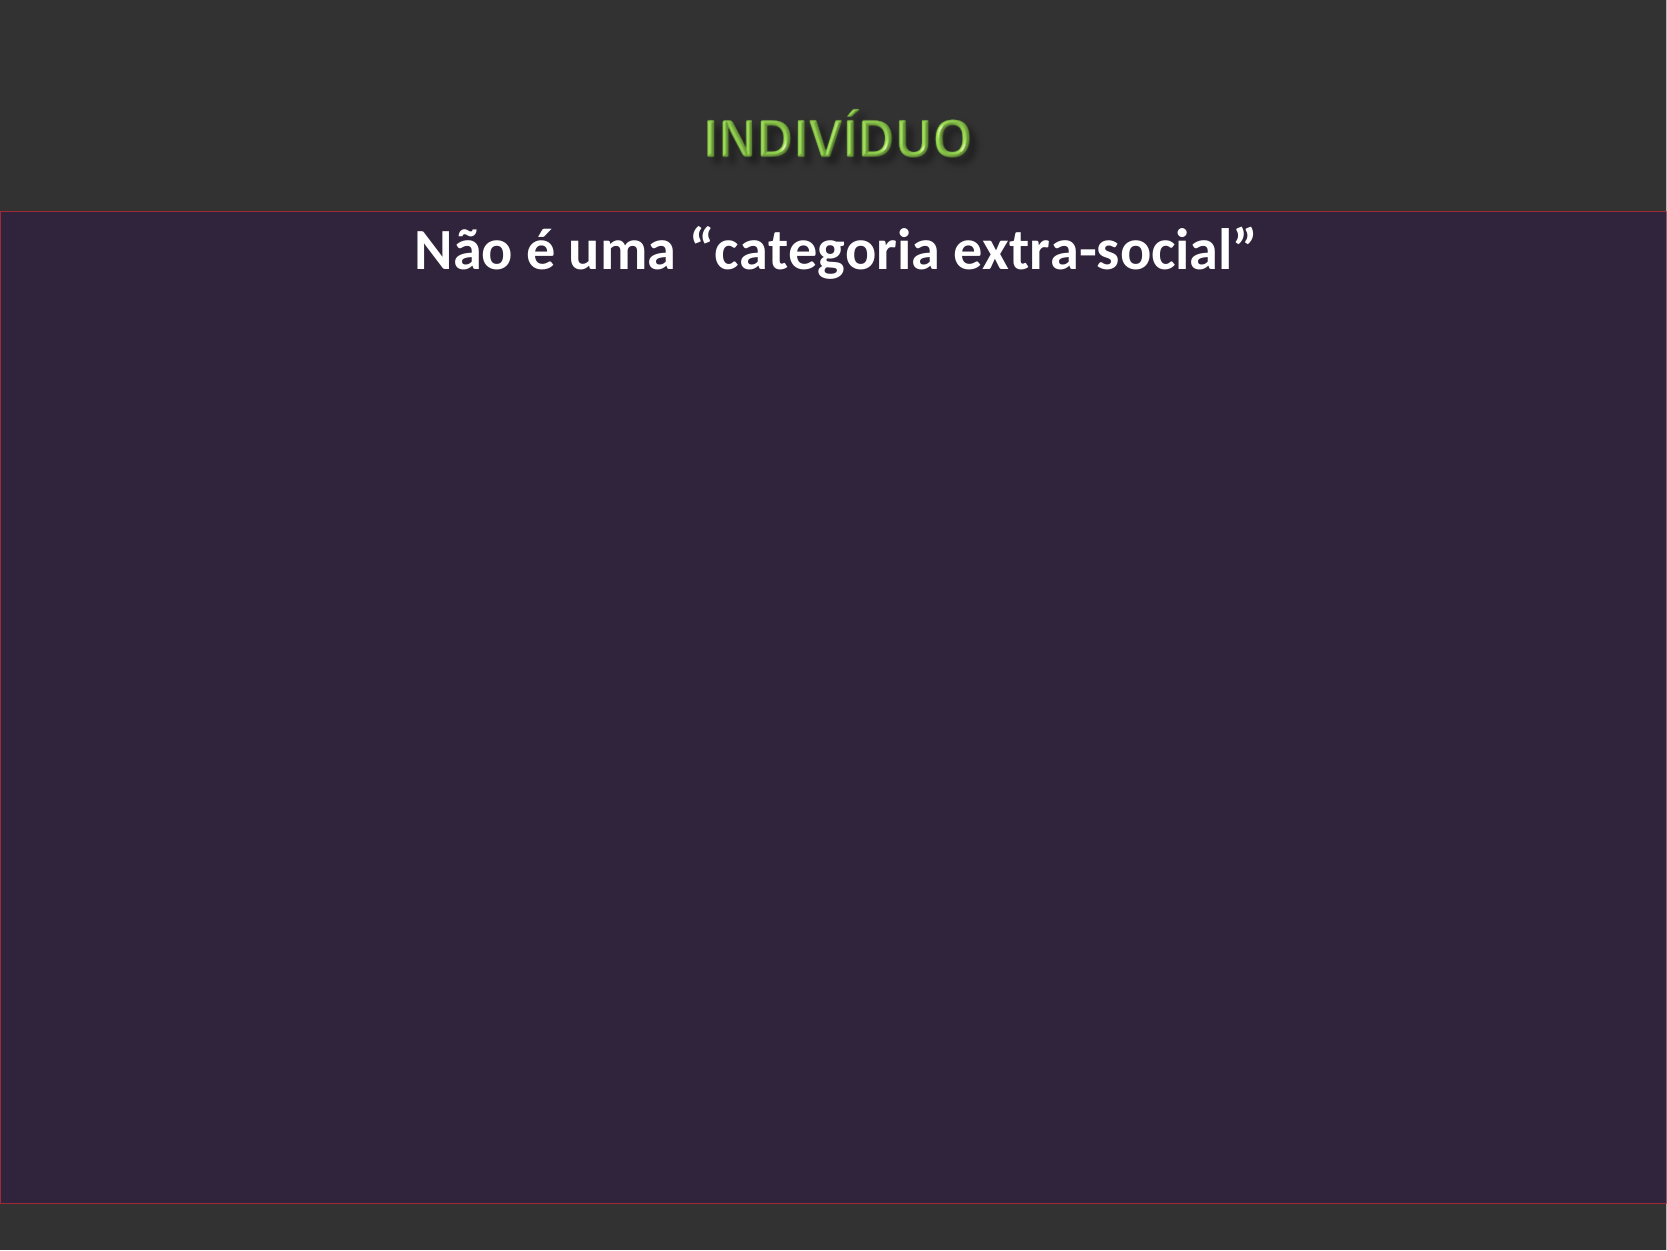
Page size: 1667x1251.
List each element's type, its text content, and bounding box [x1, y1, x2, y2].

list Não é uma “categoria extra-social” [0, 211, 1667, 1204]
text_box [0, 0, 1667, 211]
